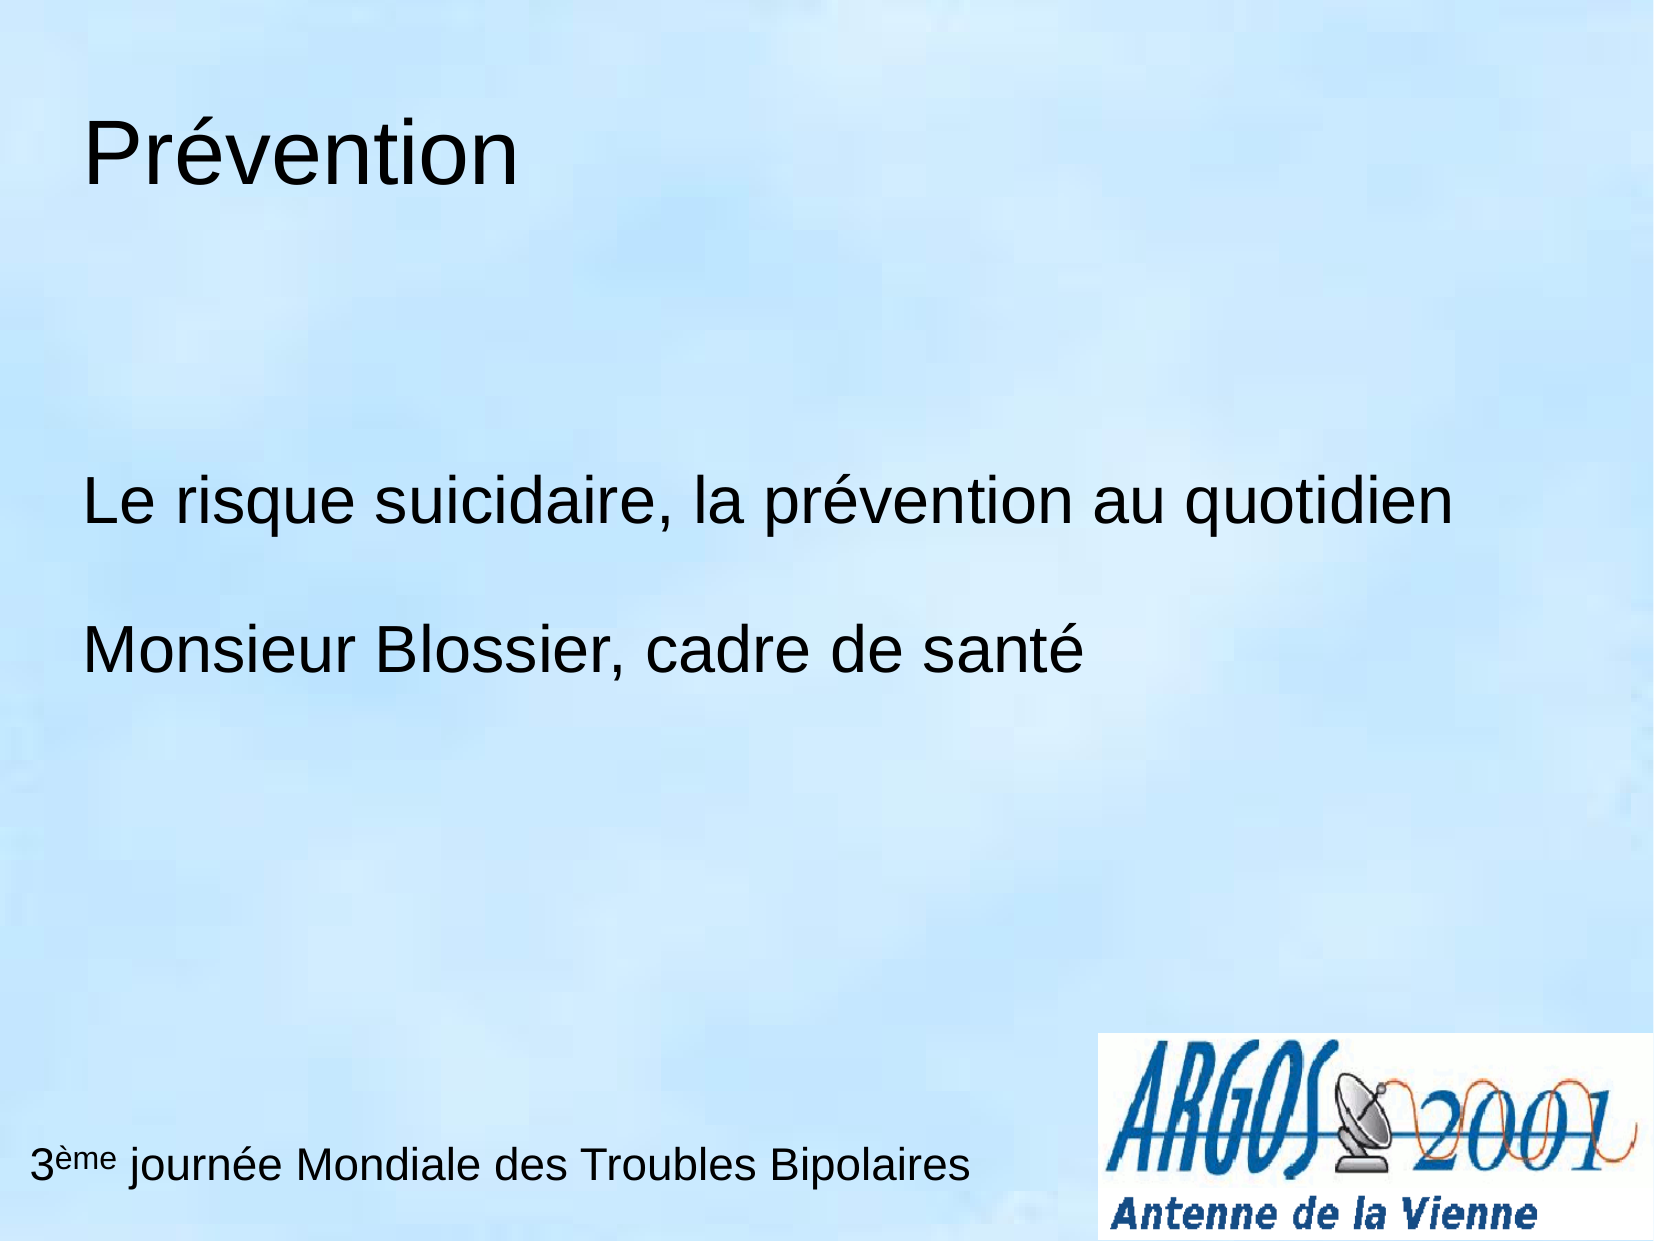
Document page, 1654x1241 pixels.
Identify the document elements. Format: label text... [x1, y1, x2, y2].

picture [0, 0, 1654, 1241]
title Prévention [82, 49, 1571, 257]
text_box 3ème journée Mondiale des Troubles Bipolaires [29, 1138, 1046, 1241]
subtitle Le risque suicidaire, la prévention au quotidien Monsieur Blossier, cadre de santé [82, 290, 1538, 1010]
